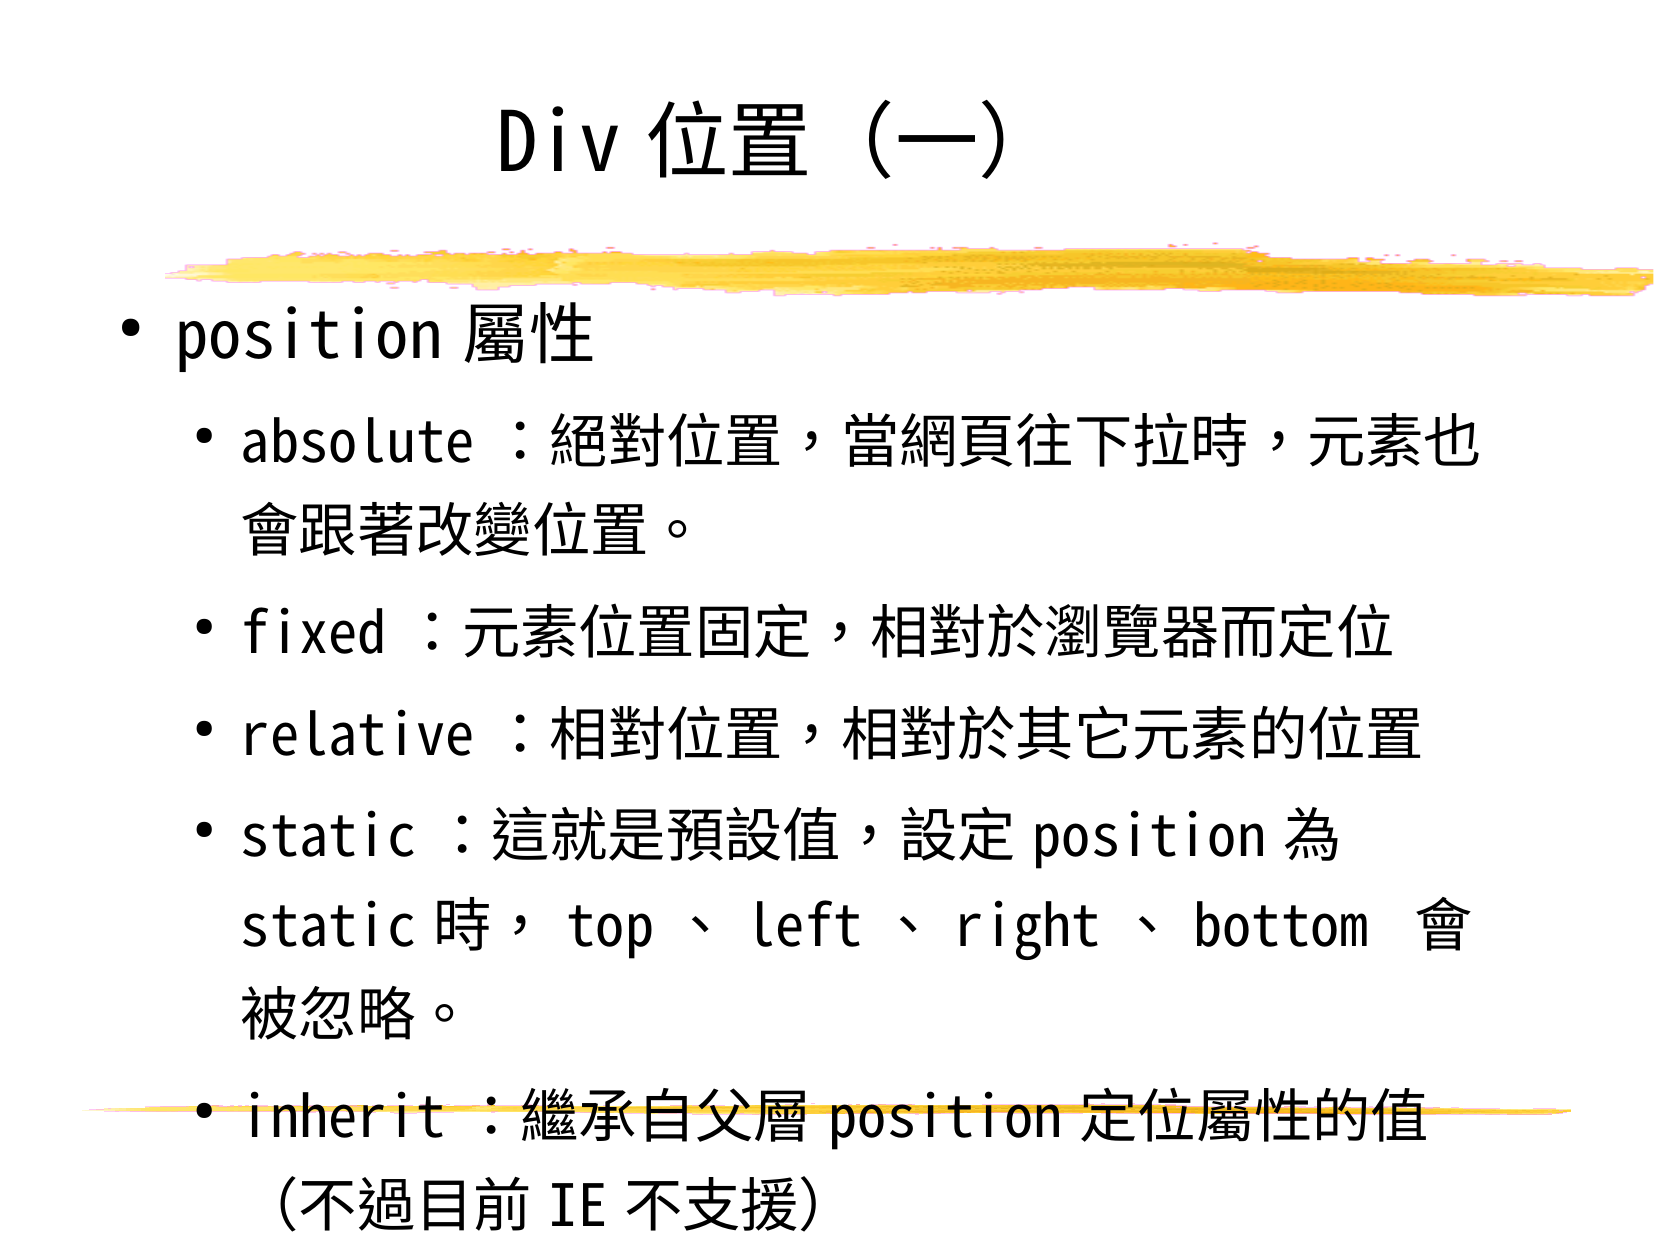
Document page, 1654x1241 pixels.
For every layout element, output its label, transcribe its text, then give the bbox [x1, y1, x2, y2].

list position屬性 absolute：絕對位置，當網頁往下拉時，元素也會跟著改變位置。 fixed：元素位置固定，相對於瀏覽器而定位 relative：相對位置，相對於其它元素的位置 static：這就是預設值，設定position為 static時，top、left、right、bottom 會被忽略。 inherit：繼承自父層position定位屬性的值（不過目前IE不支援） [119, 274, 1525, 1158]
picture [1525, 1102, 1571, 1117]
picture [165, 237, 1654, 308]
title Div位置（一） [76, 28, 1482, 235]
picture [82, 1102, 119, 1117]
